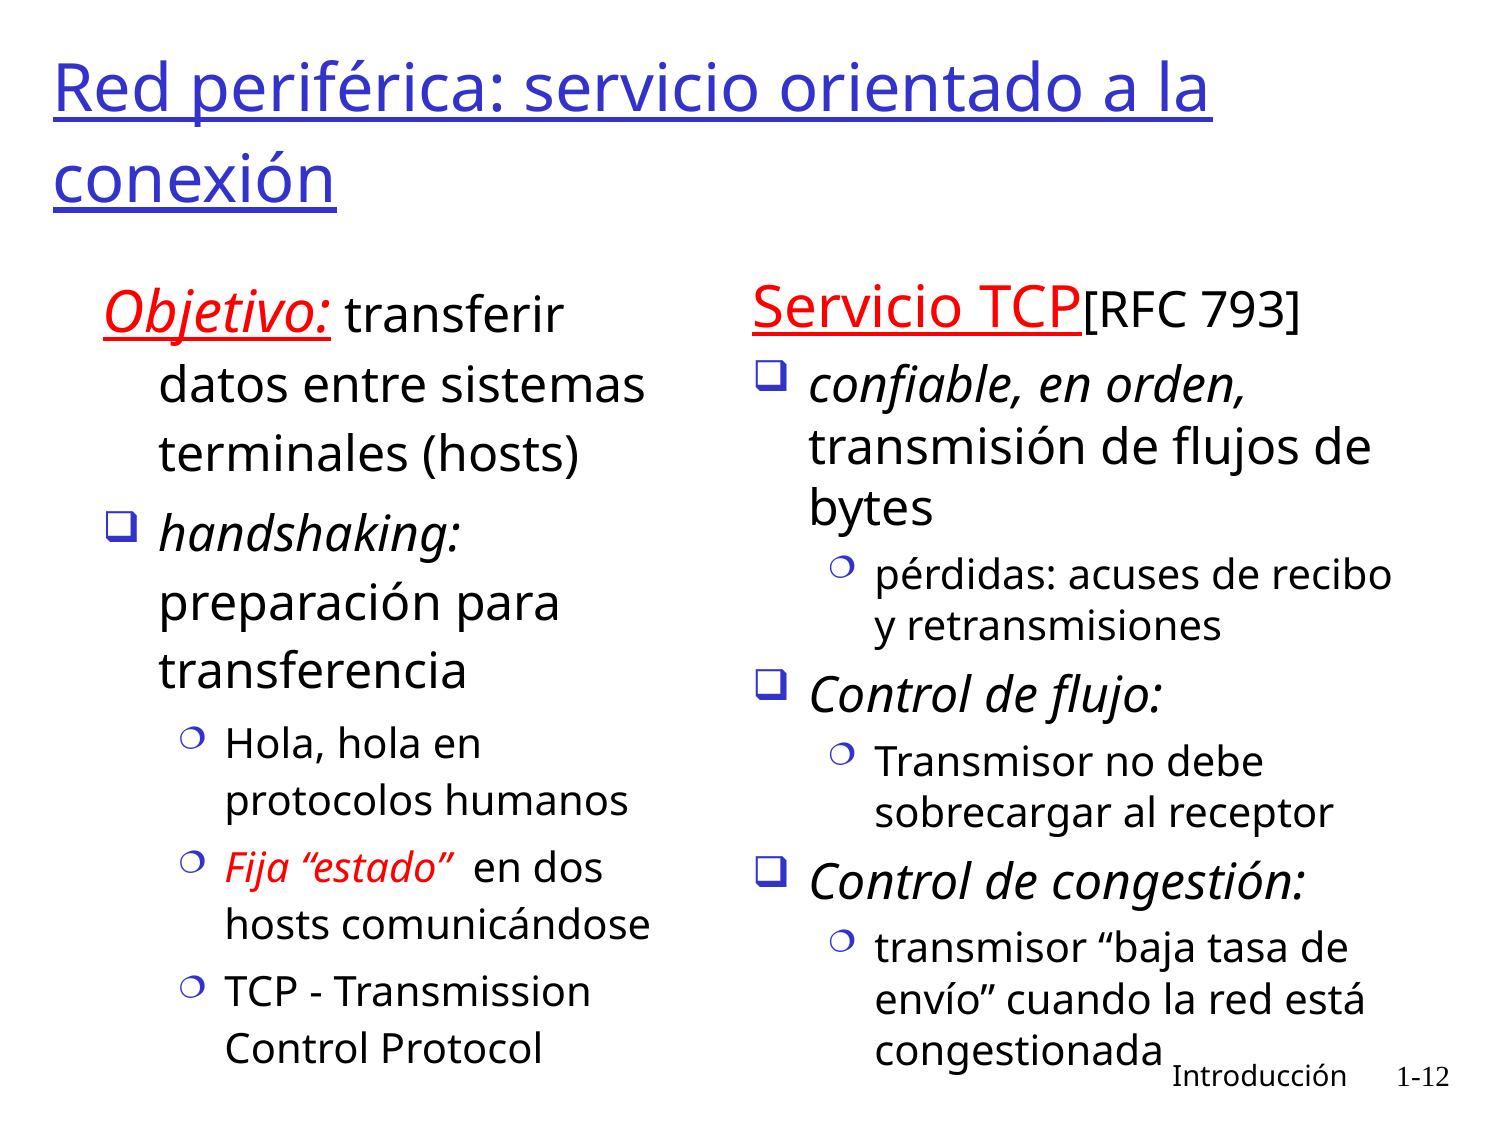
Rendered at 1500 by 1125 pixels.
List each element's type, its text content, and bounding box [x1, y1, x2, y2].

list Objetivo: transferir datos entre sistemas terminales (hosts) handshaking: preparación para transferencia Hola, hola en protocolos humanos Fija “estado” en dos hosts comunicándose TCP - Transmission Control Protocol [87, 262, 713, 1026]
text_box Introducción [887, 1050, 1362, 1125]
text_box 1-<number> [1362, 1050, 1466, 1125]
title Red periférica: servicio orientado a la conexión [37, 37, 1425, 225]
list Servicio TCP[RFC 793] confiable, en orden, transmisión de flujos de bytes pérdidas: acuses de recibo y retransmisiones Control de flujo: Transmisor no debe sobrecargar al receptor Control de congestión: transmisor “baja tasa de envío” cuando la red está congestionada [737, 262, 1426, 1026]
